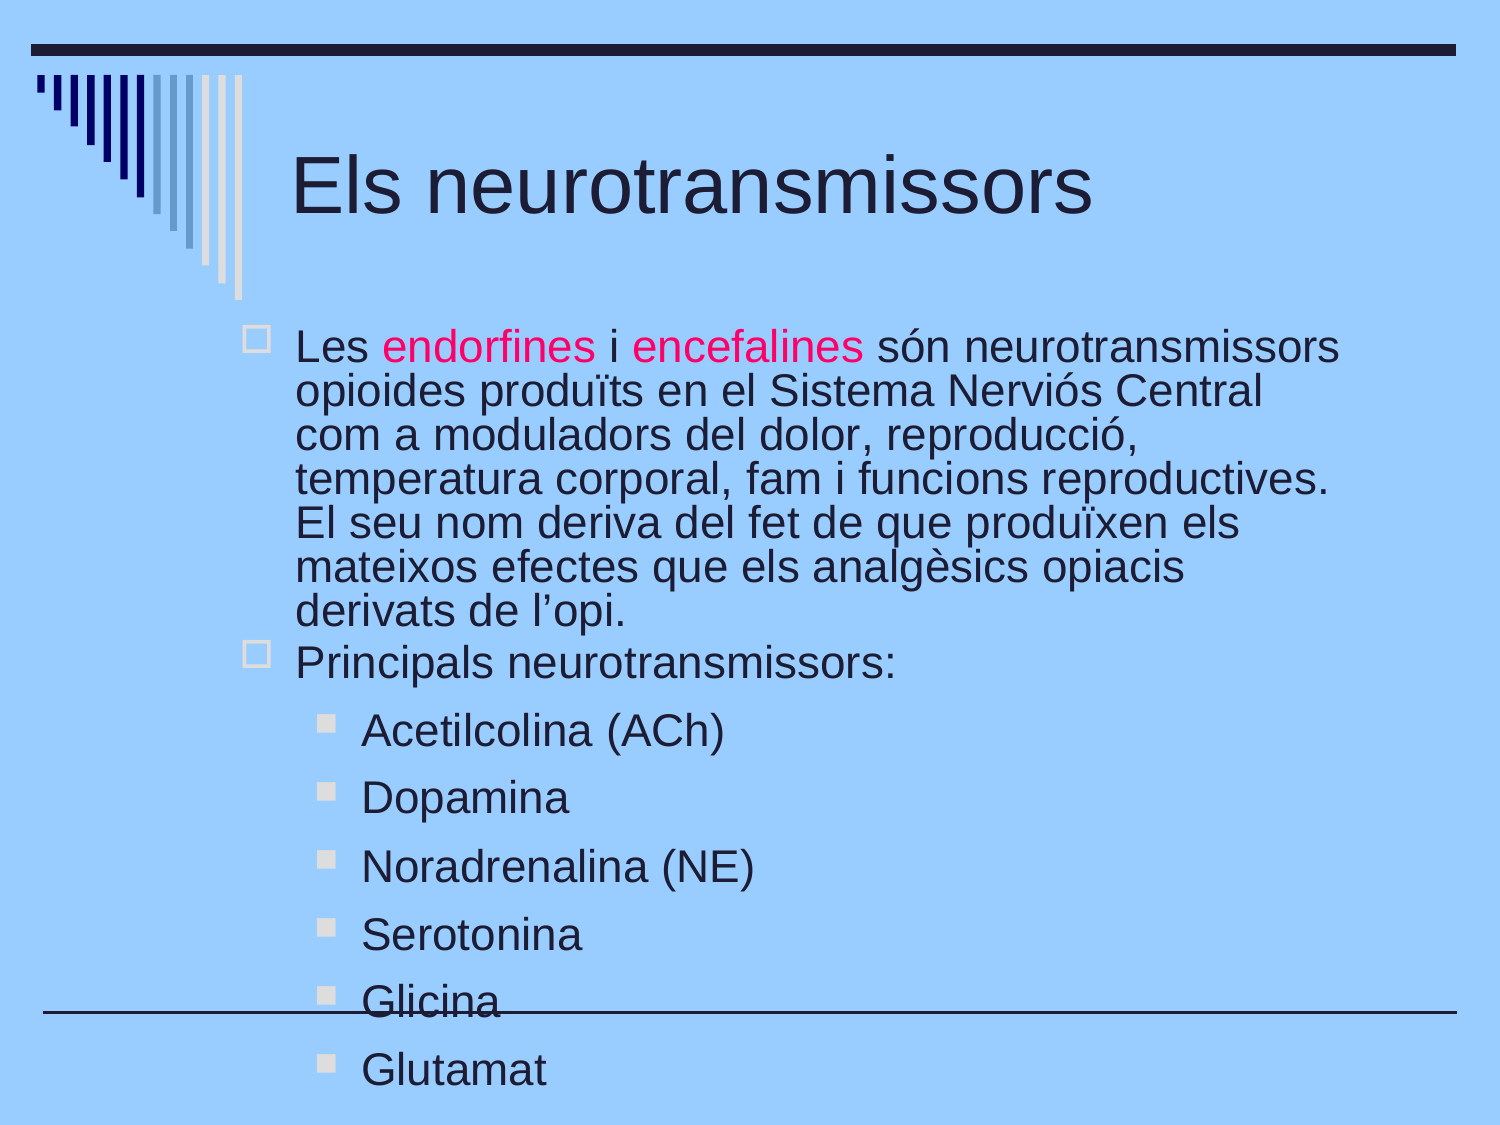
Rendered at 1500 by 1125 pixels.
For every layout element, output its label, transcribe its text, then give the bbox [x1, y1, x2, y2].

title Els neurotransmissors [274, 75, 1425, 288]
list Les endorfines i encefalines són neurotransmissors opioides produïts en el Sistema Nerviós Central com a moduladors del dolor, reproducció, temperatura corporal, fam i funcions reproductives. El seu nom deriva del fet de que produïxen els mateixos efectes que els analgèsics opiacis derivats de l’opi. Principals neurotransmissors: Acetilcolina (ACh) Dopamina Noradrenalina (NE) Serotonina Glicina Glutamat [224, 271, 1375, 1095]
